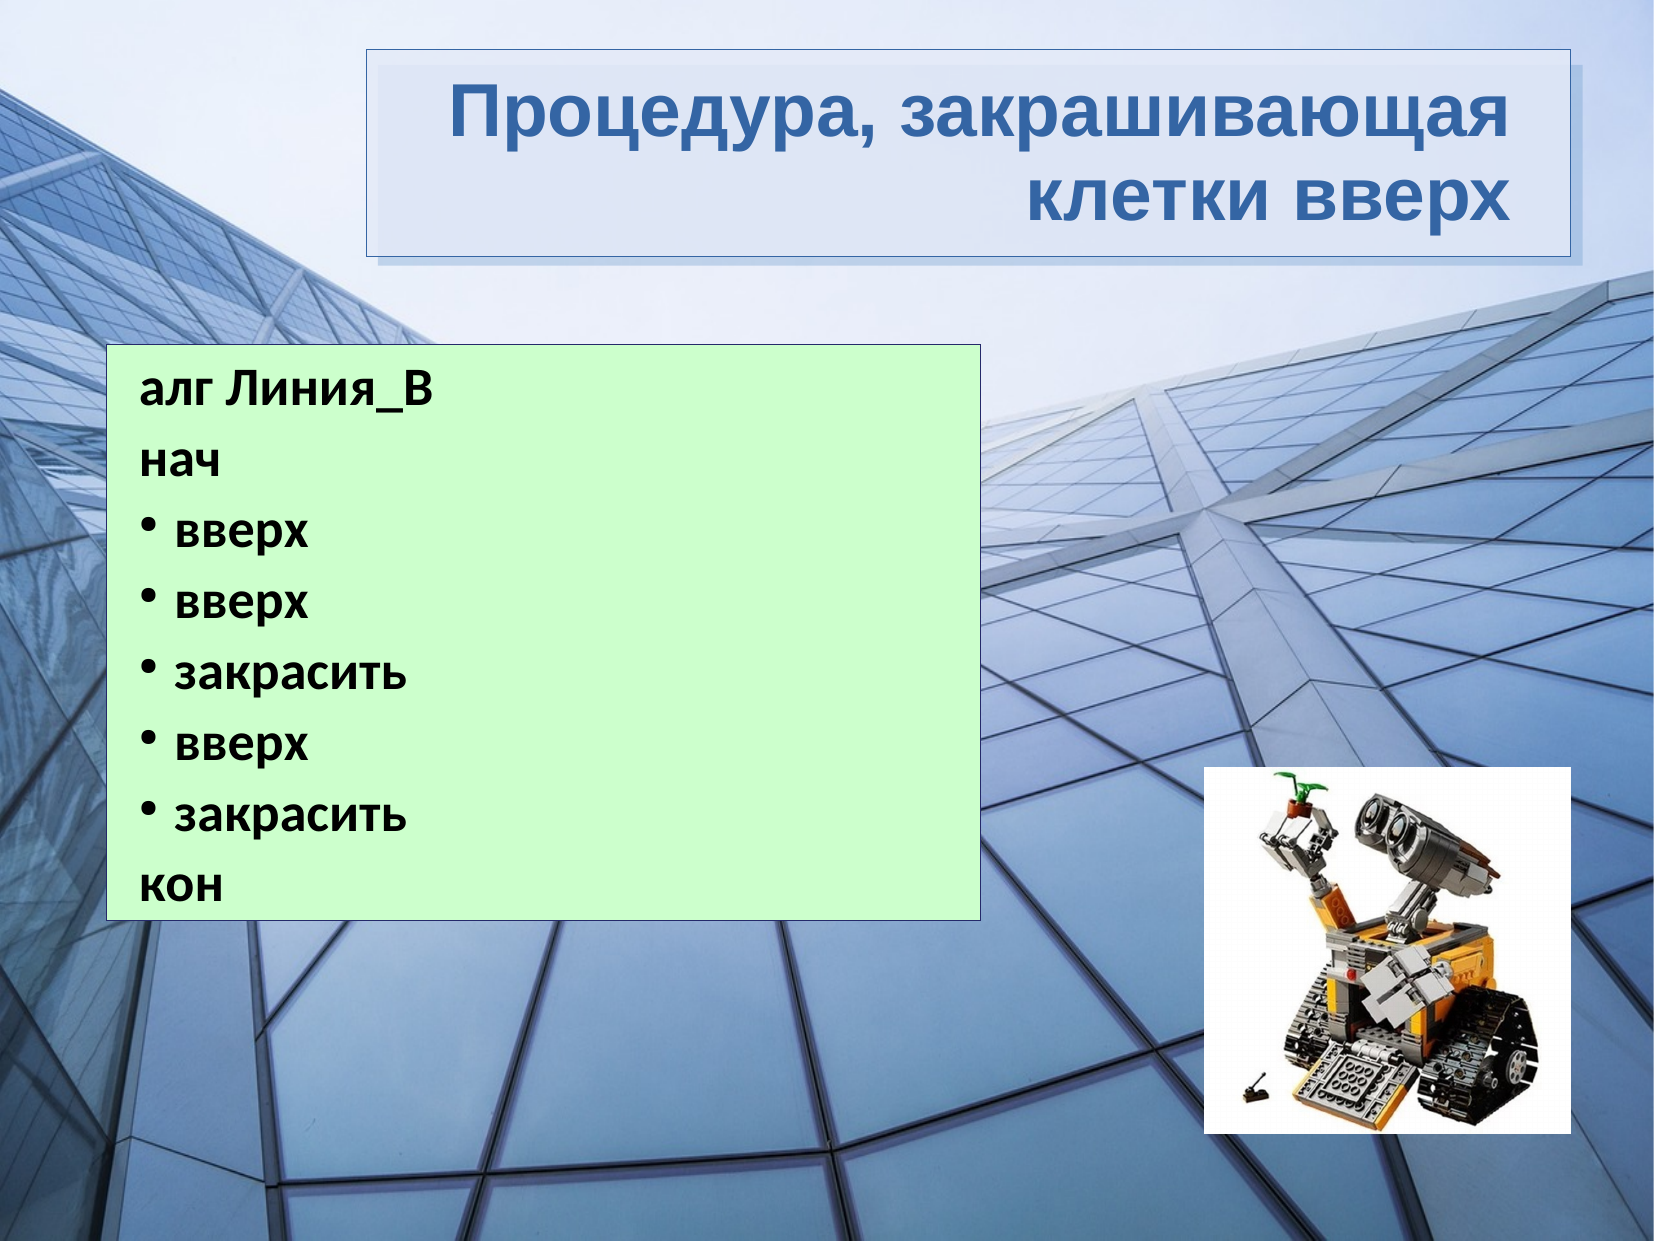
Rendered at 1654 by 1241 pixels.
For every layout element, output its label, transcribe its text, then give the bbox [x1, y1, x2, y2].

text_box [377, 64, 1583, 266]
picture [0, 0, 1654, 1241]
text_box алг Линия_В нач вверх вверх закрасить вверх закрасить кон [106, 344, 981, 921]
title Процедура, закрашивающая клетки вверх [366, 49, 1571, 257]
